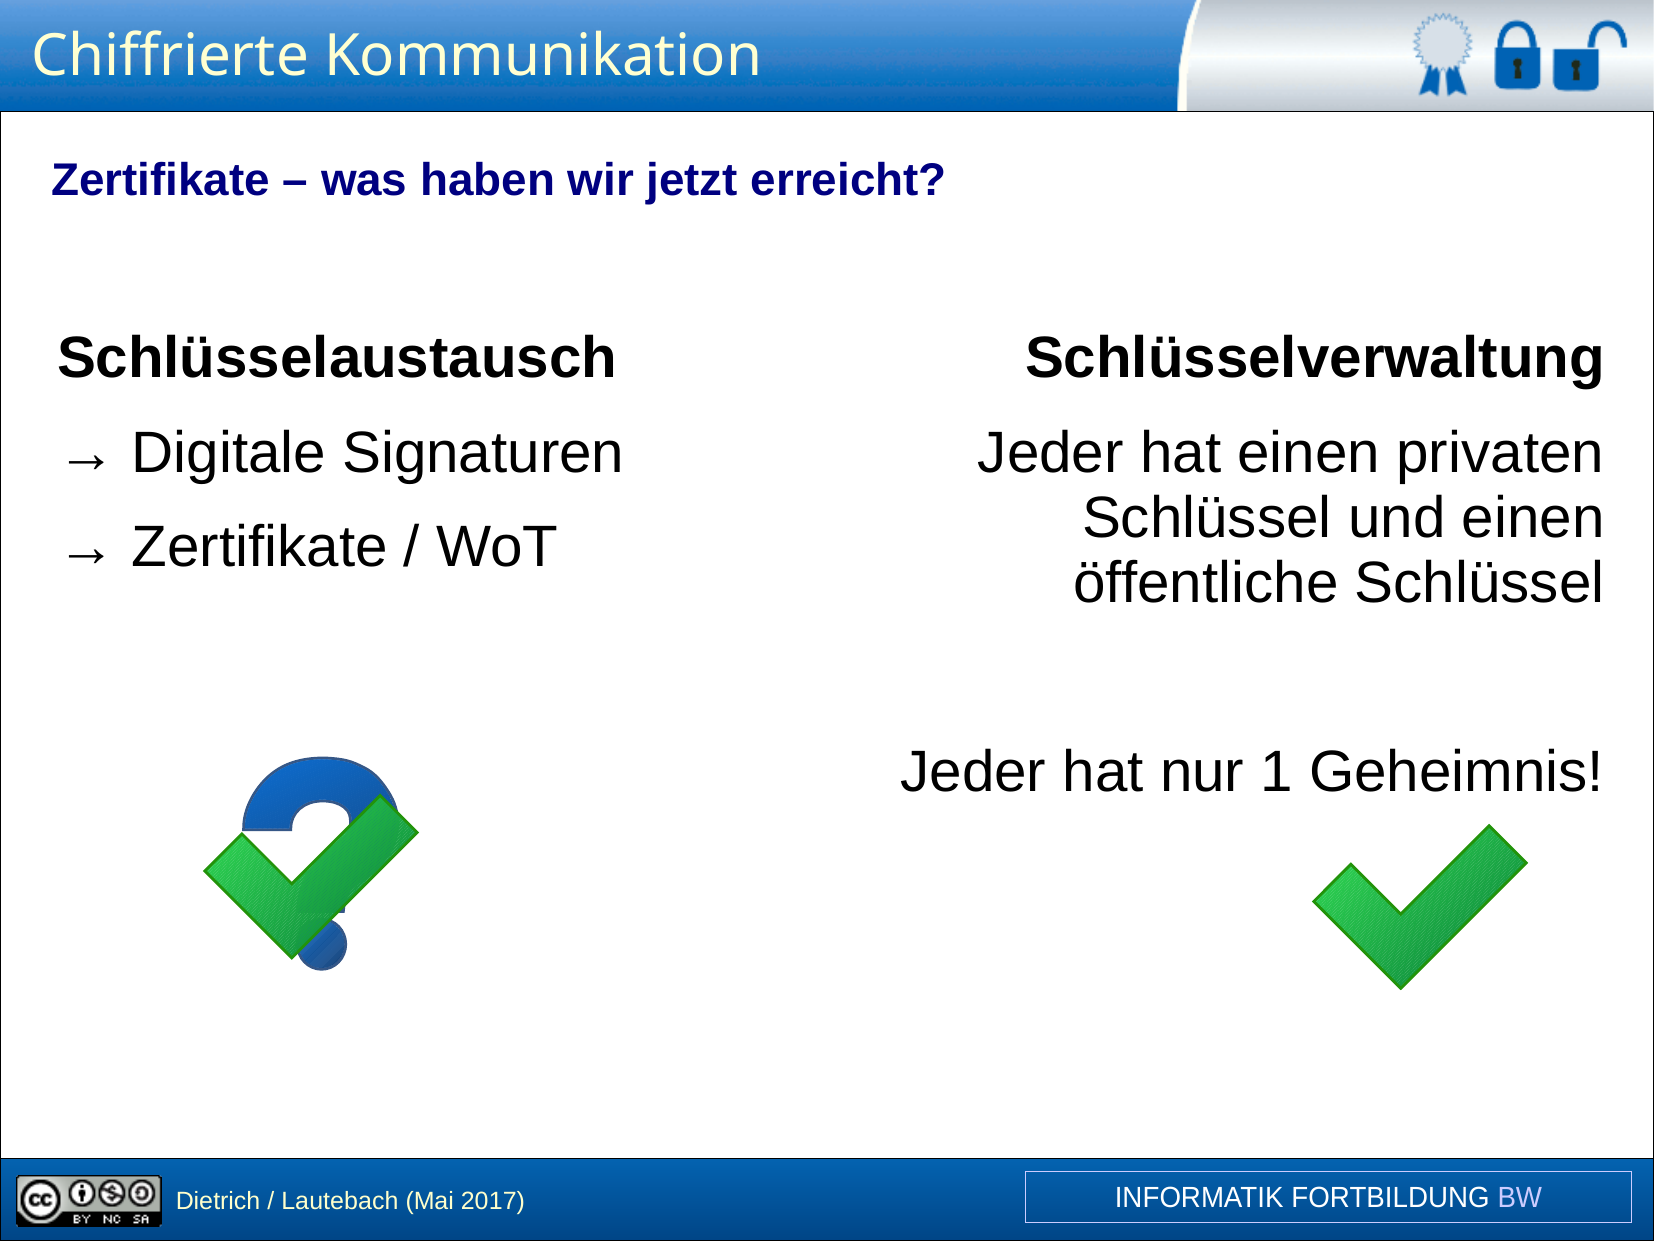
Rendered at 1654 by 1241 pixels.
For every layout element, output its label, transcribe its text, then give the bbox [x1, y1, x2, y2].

list Schlüsselverwaltung Jeder hat einen privaten Schlüssel und einen öffentliche Schlüssel Jeder hat nur 1 Geheimnis! [850, 325, 1606, 1045]
picture [1270, 752, 1566, 1049]
title Chiffrierte Kommunikation [31, 14, 1151, 92]
text_box Zertifikate – was haben wir jetzt erreicht? [36, 146, 1617, 214]
picture [161, 716, 475, 1018]
list Schlüsselaustausch → Digitale Signaturen → Zertifikate / WoT [57, 325, 813, 1045]
picture [0, 0, 1654, 111]
picture [16, 1175, 162, 1227]
